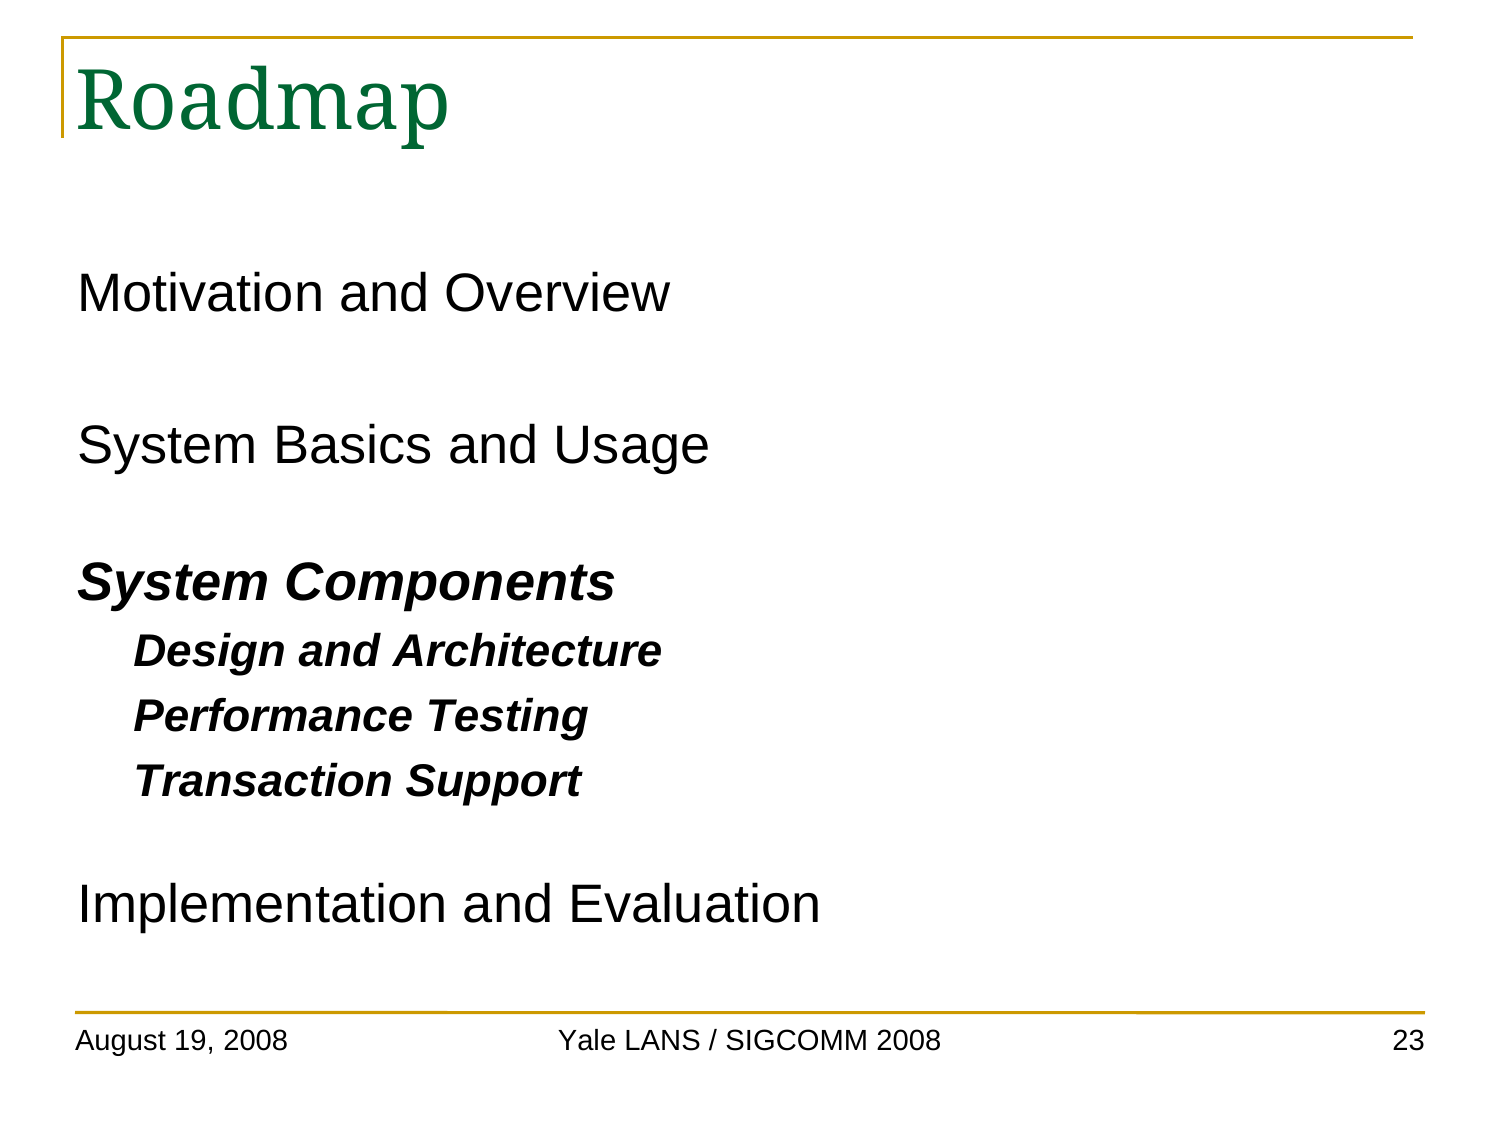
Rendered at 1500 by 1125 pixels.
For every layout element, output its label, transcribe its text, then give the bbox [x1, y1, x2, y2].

list Motivation and Overview System Basics and Usage System Components Design and Architecture Performance Testing Transaction Support Implementation and Evaluation [77, 262, 1425, 1006]
title Roadmap [75, 0, 1425, 198]
